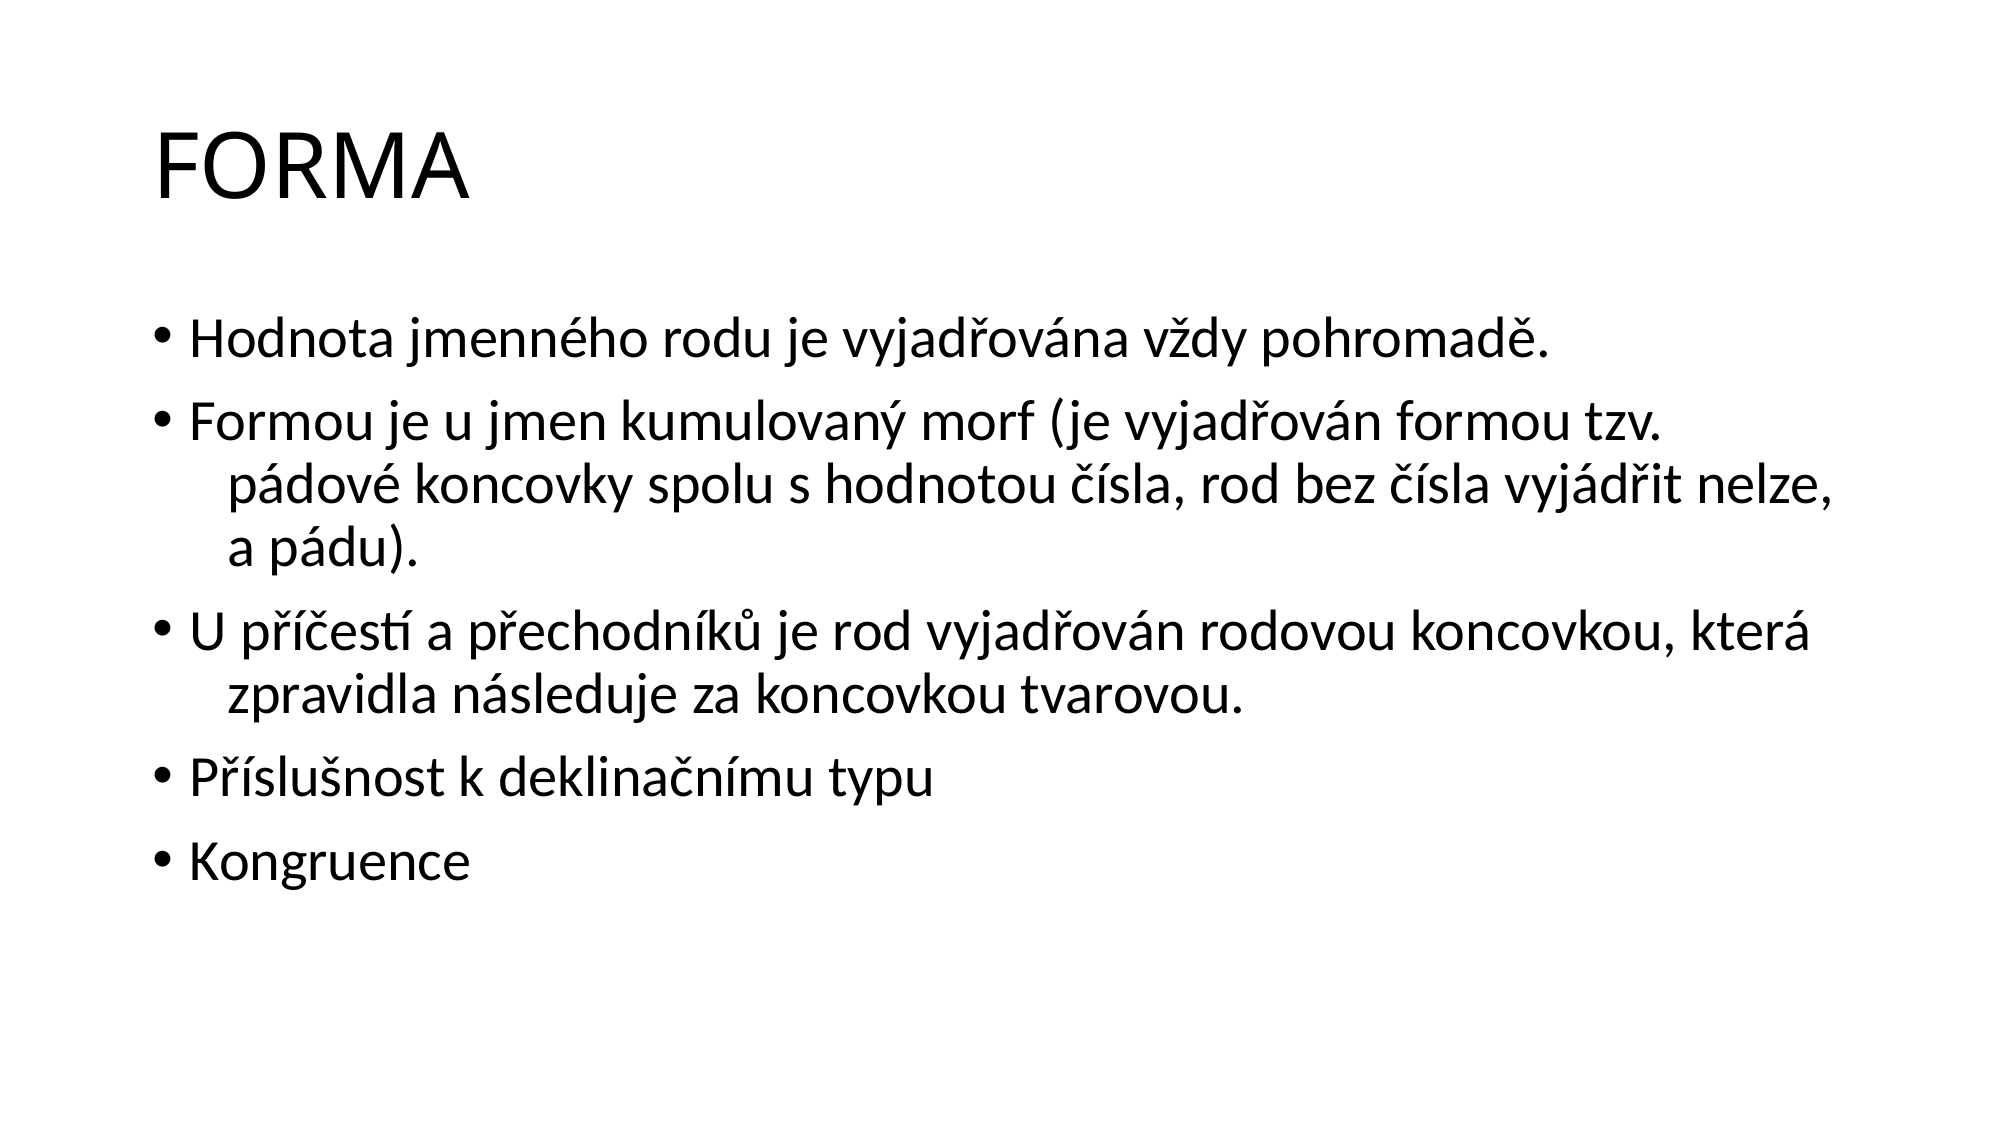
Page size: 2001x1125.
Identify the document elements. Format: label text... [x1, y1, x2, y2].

list Hodnota jmenného rodu je vyjadřována vždy pohromadě. Formou je u jmen kumulovaný morf (je vyjadřován formou tzv. pádové koncovky spolu s hodnotou čísla, rod bez čísla vyjádřit nelze, a pádu). U příčestí a přechodníků je rod vyjadřován rodovou koncovkou, která zpravidla následuje za koncovkou tvarovou. Příslušnost k deklinačnímu typu Kongruence [137, 299, 1863, 1014]
title FORMA [137, 59, 1863, 278]
